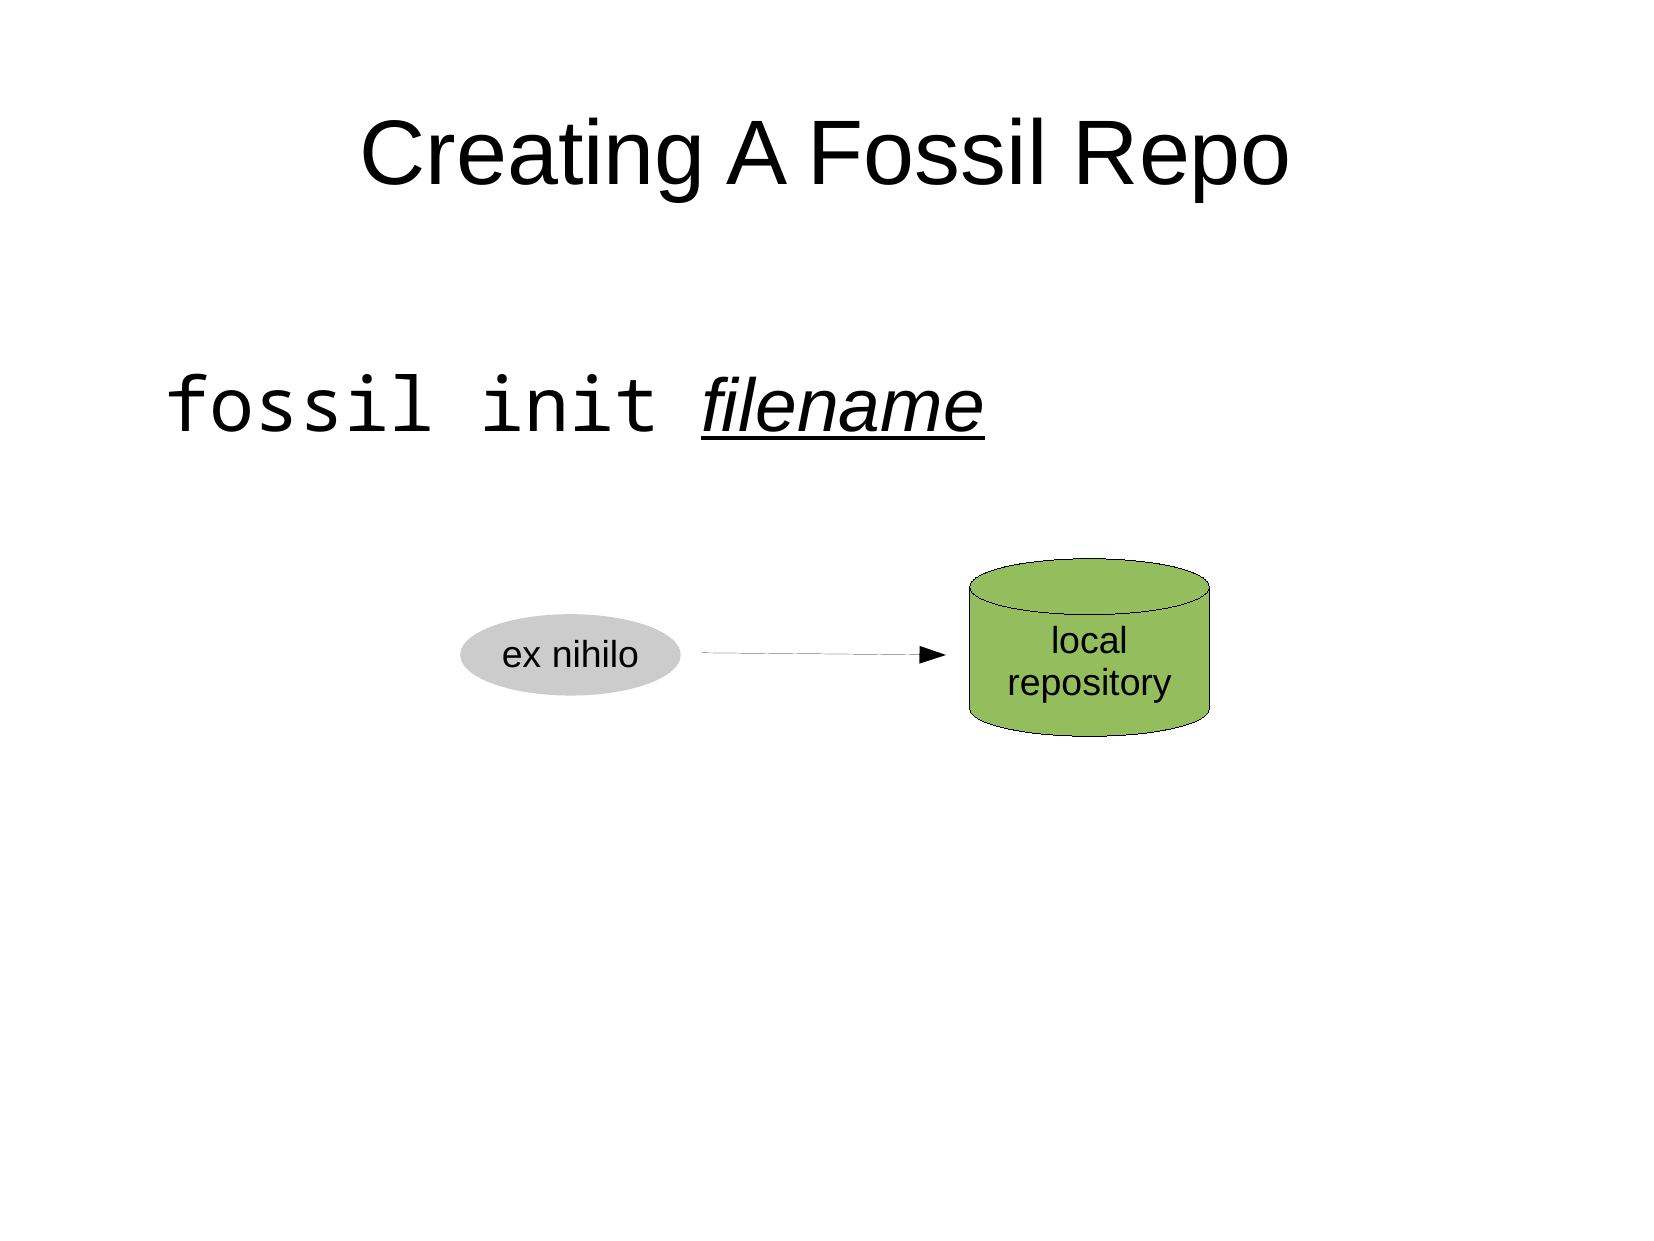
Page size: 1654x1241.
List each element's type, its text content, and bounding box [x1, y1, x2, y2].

text_box fossil init filename [149, 344, 996, 448]
text_box ex nihilo [460, 614, 681, 696]
text_box local repository [969, 558, 1210, 737]
title Creating A Fossil Repo [82, 56, 1571, 250]
